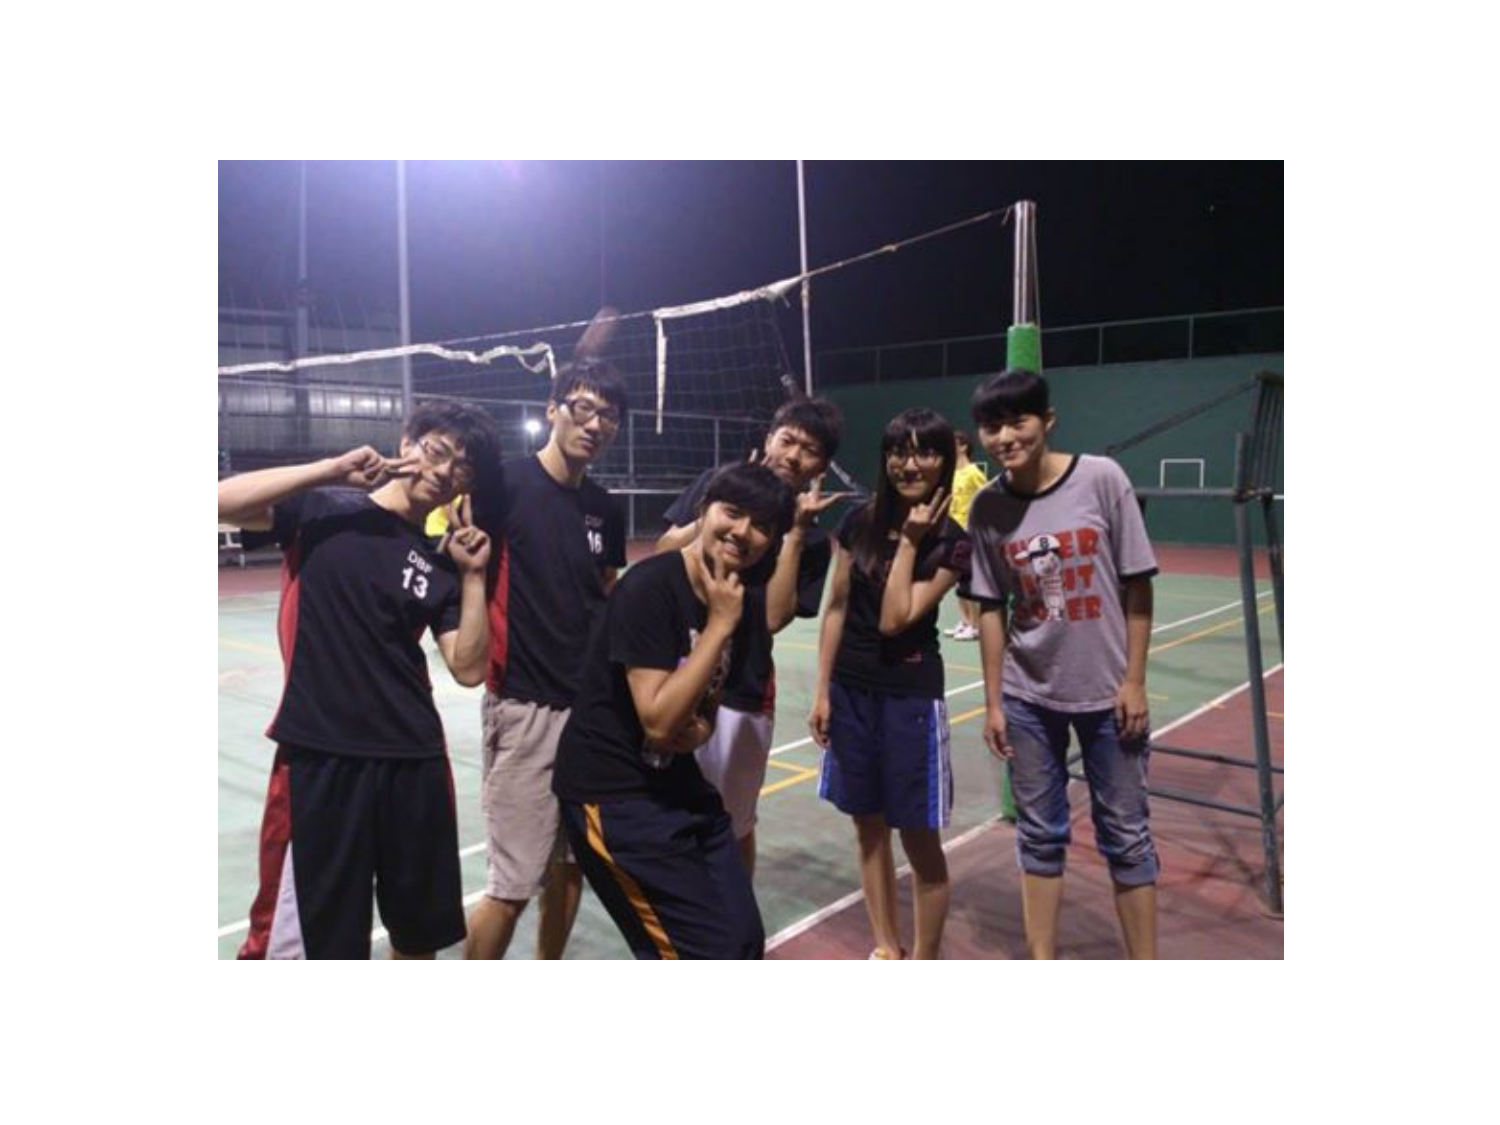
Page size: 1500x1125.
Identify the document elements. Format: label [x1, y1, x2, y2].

picture [218, 160, 1284, 960]
